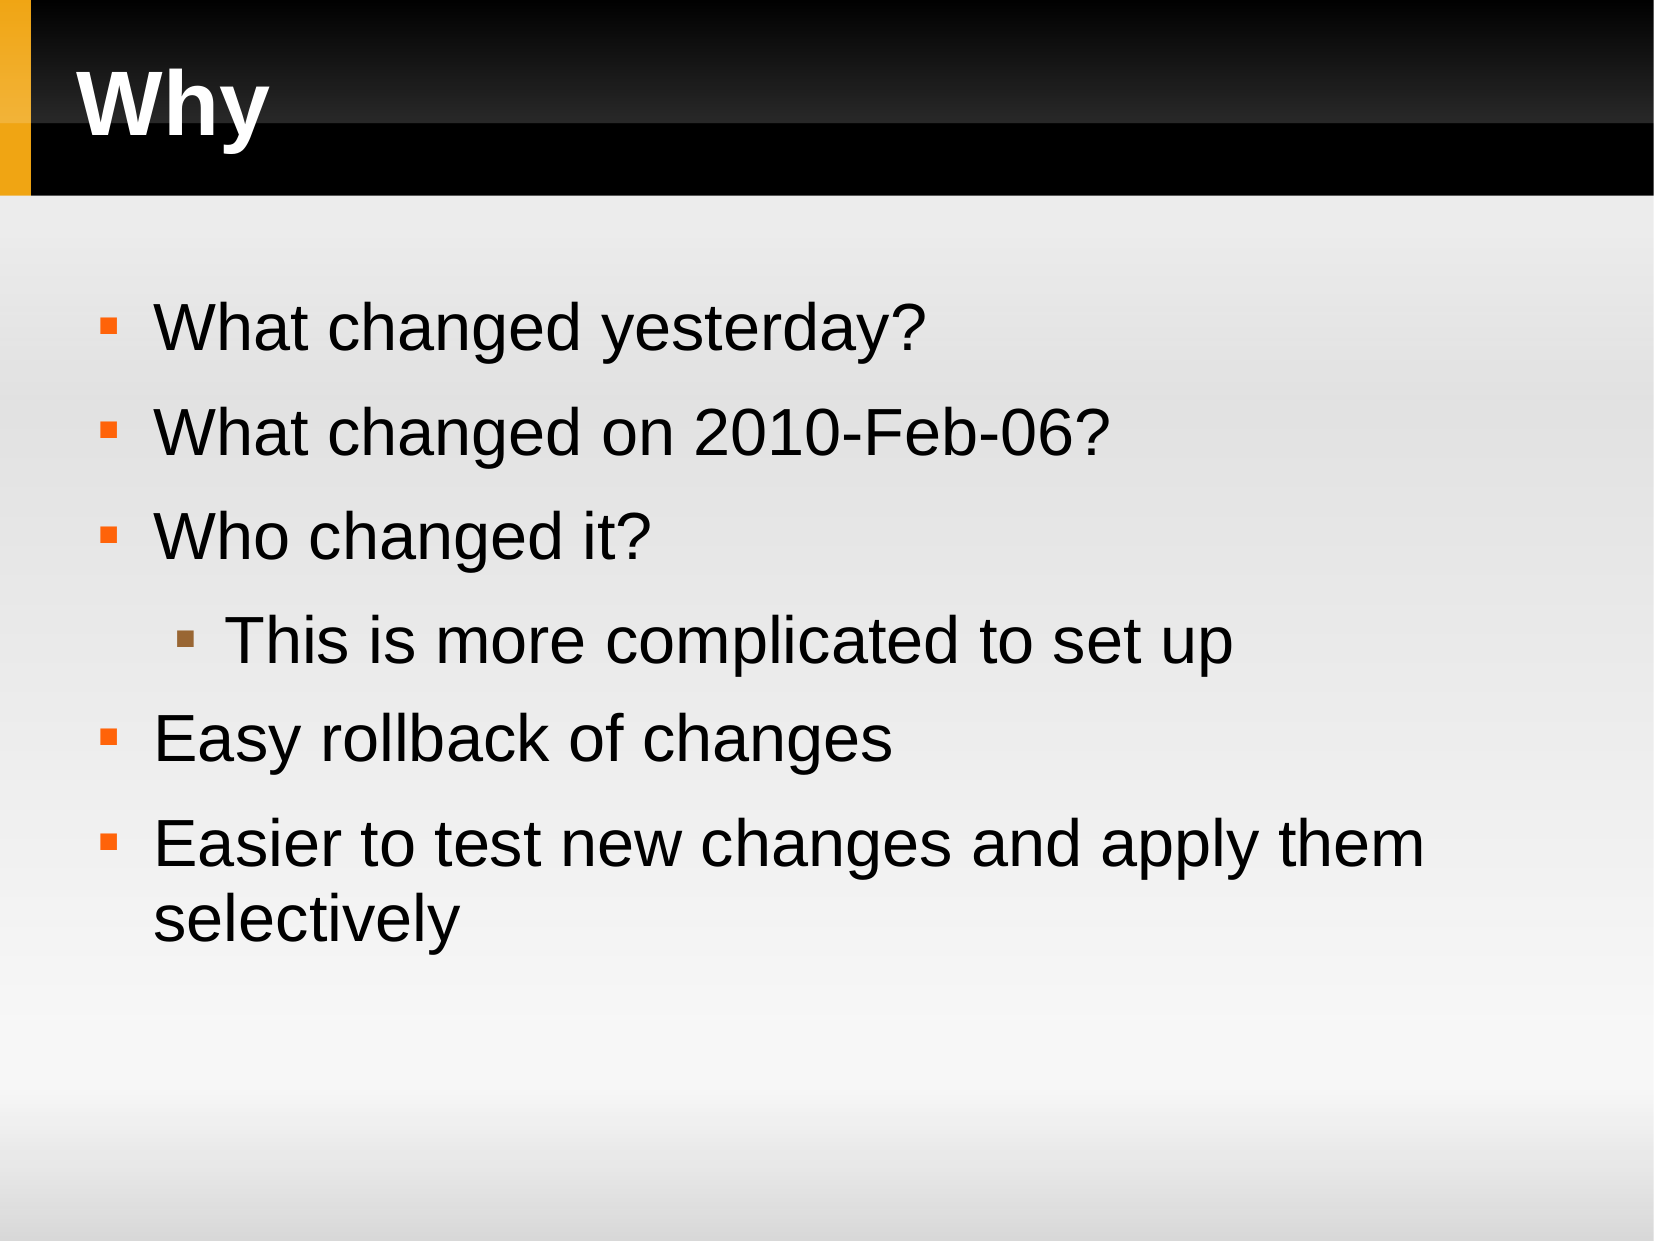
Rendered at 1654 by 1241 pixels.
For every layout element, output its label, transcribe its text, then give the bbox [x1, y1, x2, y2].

list What changed yesterday? What changed on 2010-Feb-06? Who changed it? This is more complicated to set up Easy rollback of changes Easier to test new changes and apply them selectively [82, 290, 1571, 1109]
title Why [76, 0, 1565, 208]
picture [0, 0, 1654, 1241]
